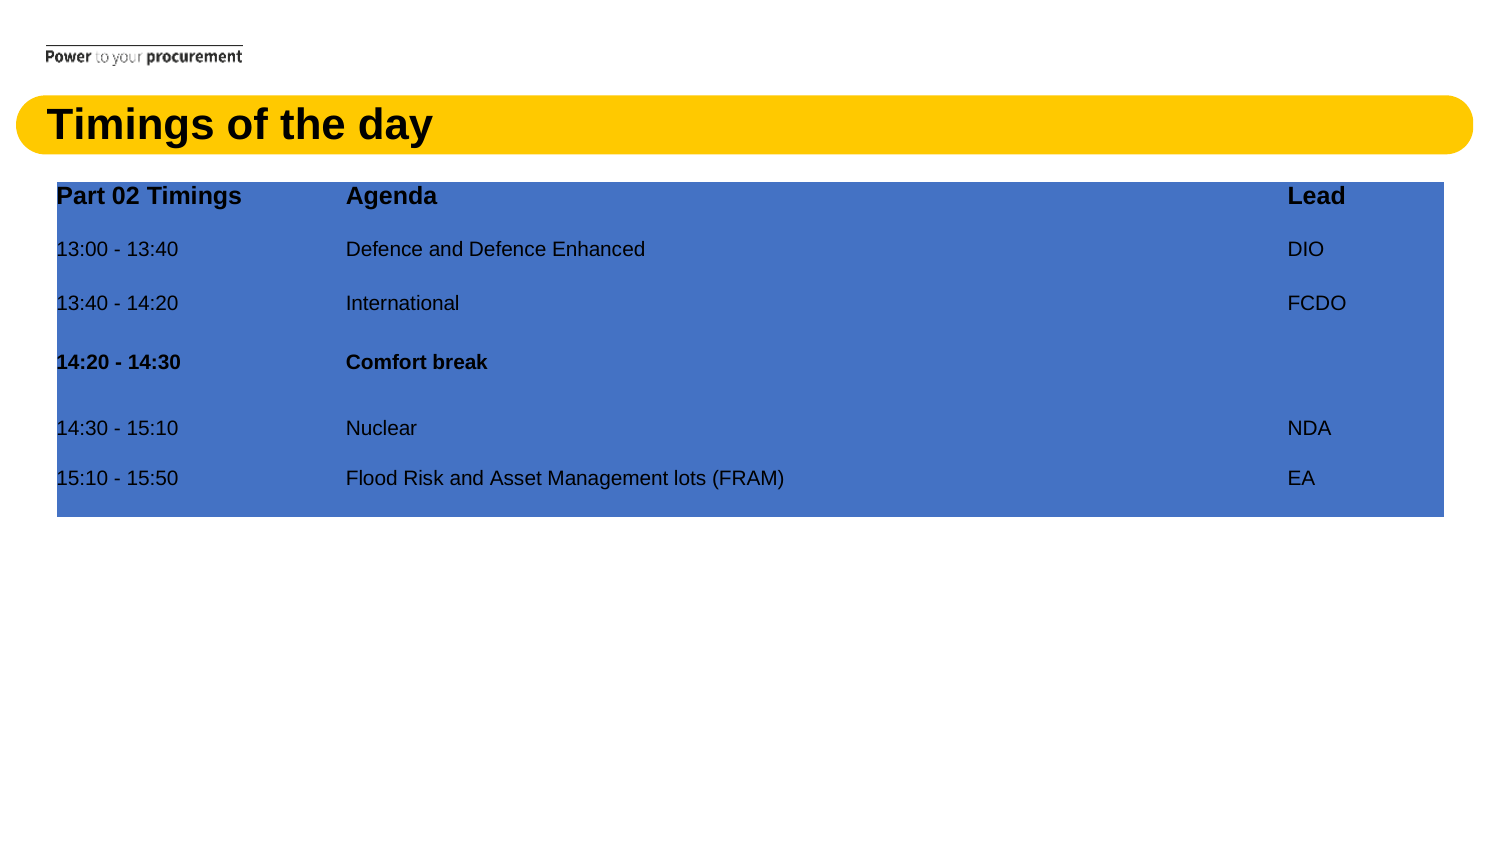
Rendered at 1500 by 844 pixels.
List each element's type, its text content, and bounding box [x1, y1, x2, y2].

table_cell EA [1287, 466, 1444, 517]
table_cell 13:00 - 13:40 [57, 238, 346, 292]
title Timings of the day [46, 95, 1226, 200]
table_cell 14:30 - 15:10 [57, 416, 346, 466]
table_cell [1287, 351, 1444, 416]
table_header Lead [1287, 182, 1444, 238]
table_cell Flood Risk and Asset Management lots (FRAM) [346, 466, 1287, 517]
table_cell Comfort break [346, 351, 1287, 416]
table_cell 15:10 - 15:50 [57, 466, 346, 517]
table_cell International [346, 292, 1287, 351]
table_cell 14:20 - 14:30 [57, 351, 346, 416]
table_cell DIO [1287, 238, 1444, 292]
table_cell Nuclear [346, 416, 1287, 466]
table_header Part 02 Timings [57, 182, 346, 238]
table_cell 13:40 - 14:20 [57, 292, 346, 351]
table_header Agenda [346, 182, 1287, 238]
table_cell Defence and Defence Enhanced [346, 238, 1287, 292]
table_cell FCDO [1287, 292, 1444, 351]
table_cell NDA [1287, 416, 1444, 466]
